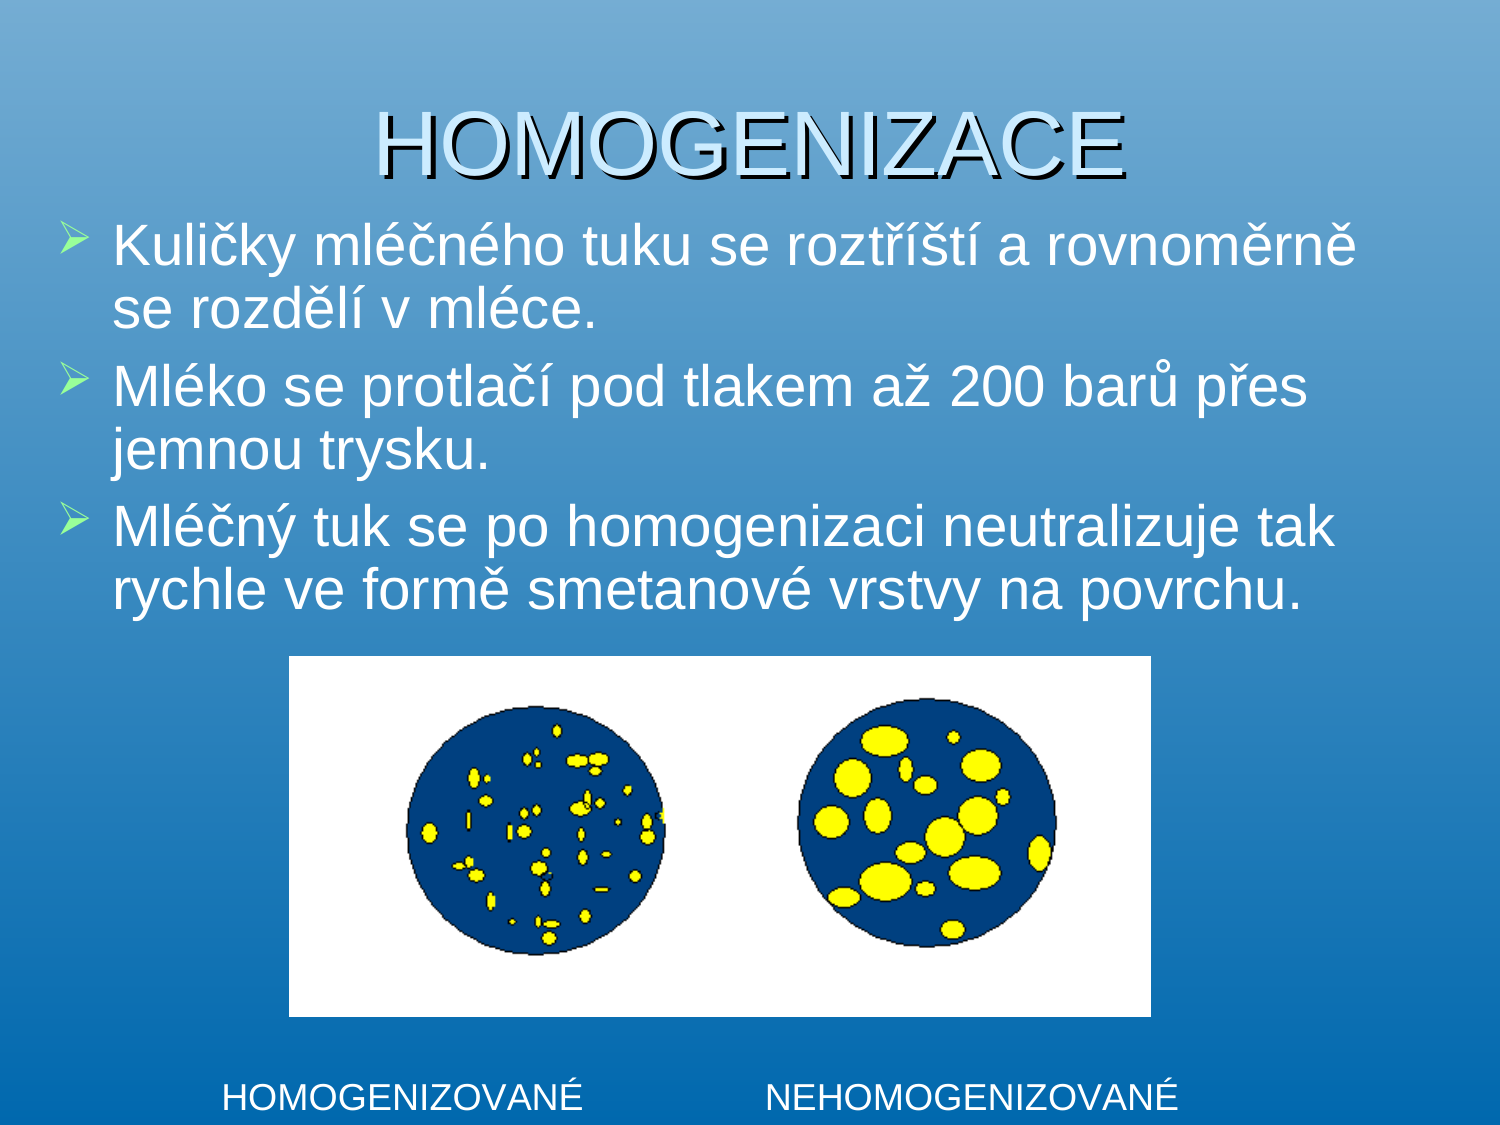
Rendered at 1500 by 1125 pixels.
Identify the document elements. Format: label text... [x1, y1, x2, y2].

text_box NEHOMOGENIZOVANÉ [749, 1064, 1211, 1125]
picture [289, 656, 1151, 1017]
list Kuličky mléčného tuku se roztříští a rovnoměrně se rozdělí v mléce. Mléko se protlačí pod tlakem až 200 barů přes jemnou trysku. Mléčný tuk se po homogenizaci neutralizuje tak rychle ve formě smetanové vrstvy na povrchu. [41, 208, 1392, 662]
text_box HOMOGENIZOVANÉ [206, 1064, 620, 1125]
title HOMOGENIZACE [75, 45, 1426, 233]
